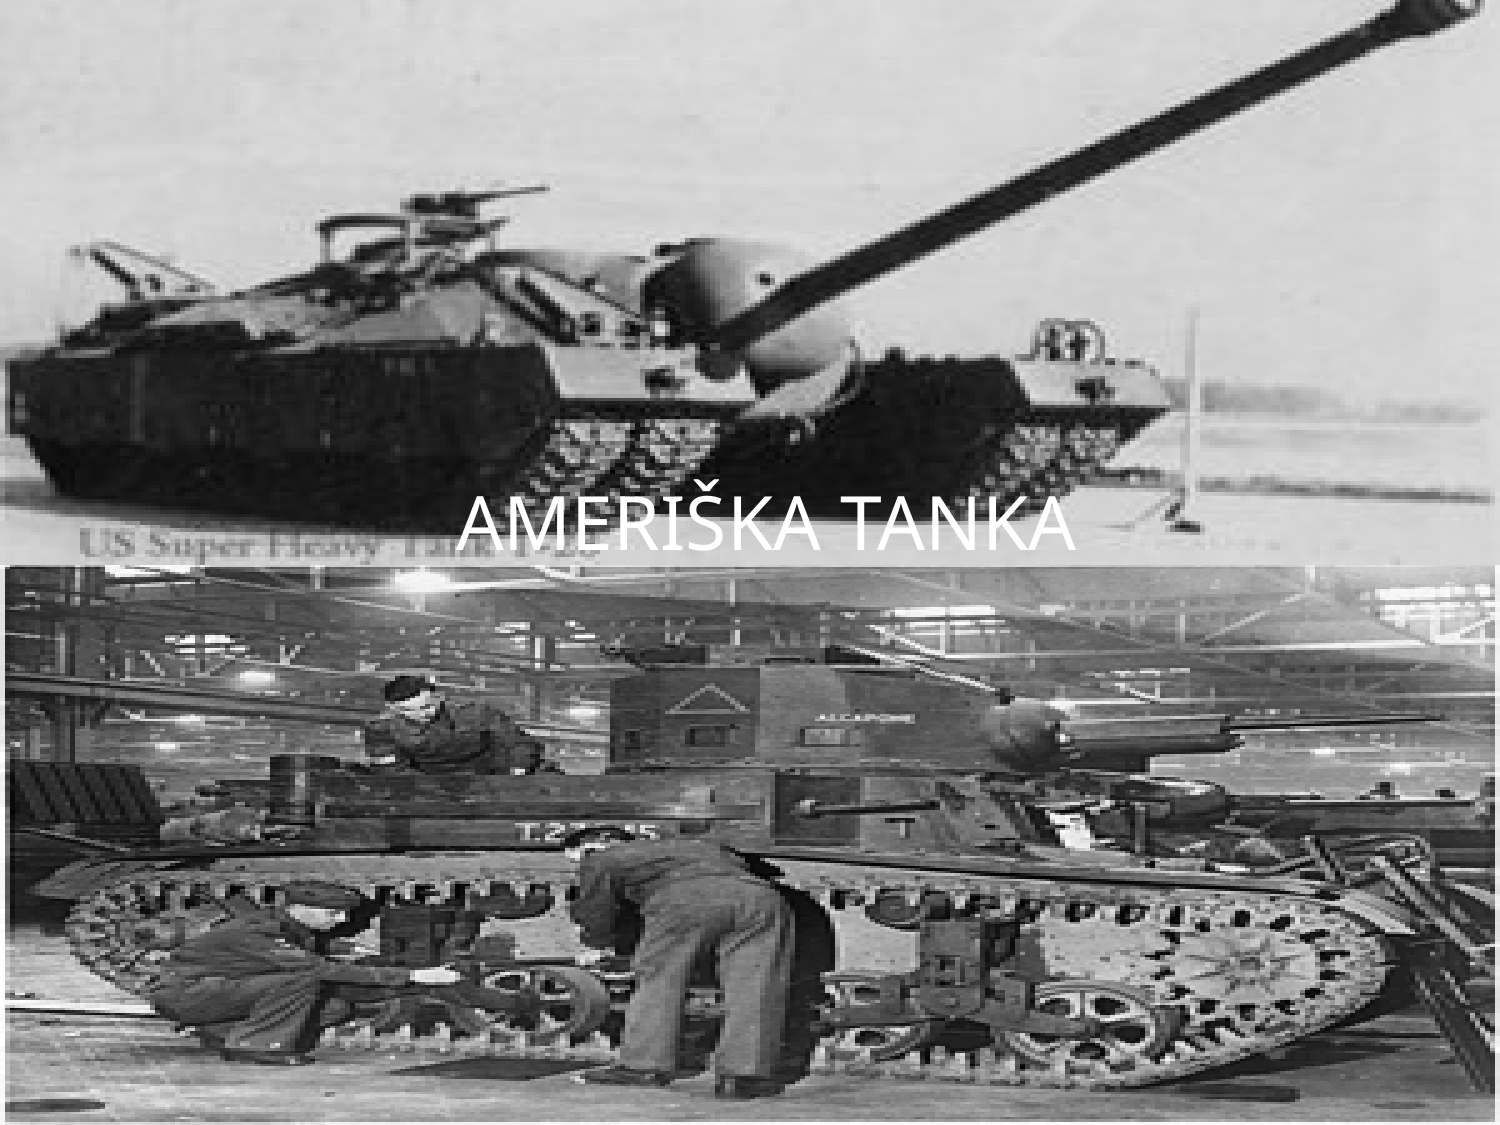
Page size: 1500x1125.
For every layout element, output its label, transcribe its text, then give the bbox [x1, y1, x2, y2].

picture [0, 0, 1500, 1125]
text_box AMERIŠKA TANKA [383, 467, 1150, 575]
